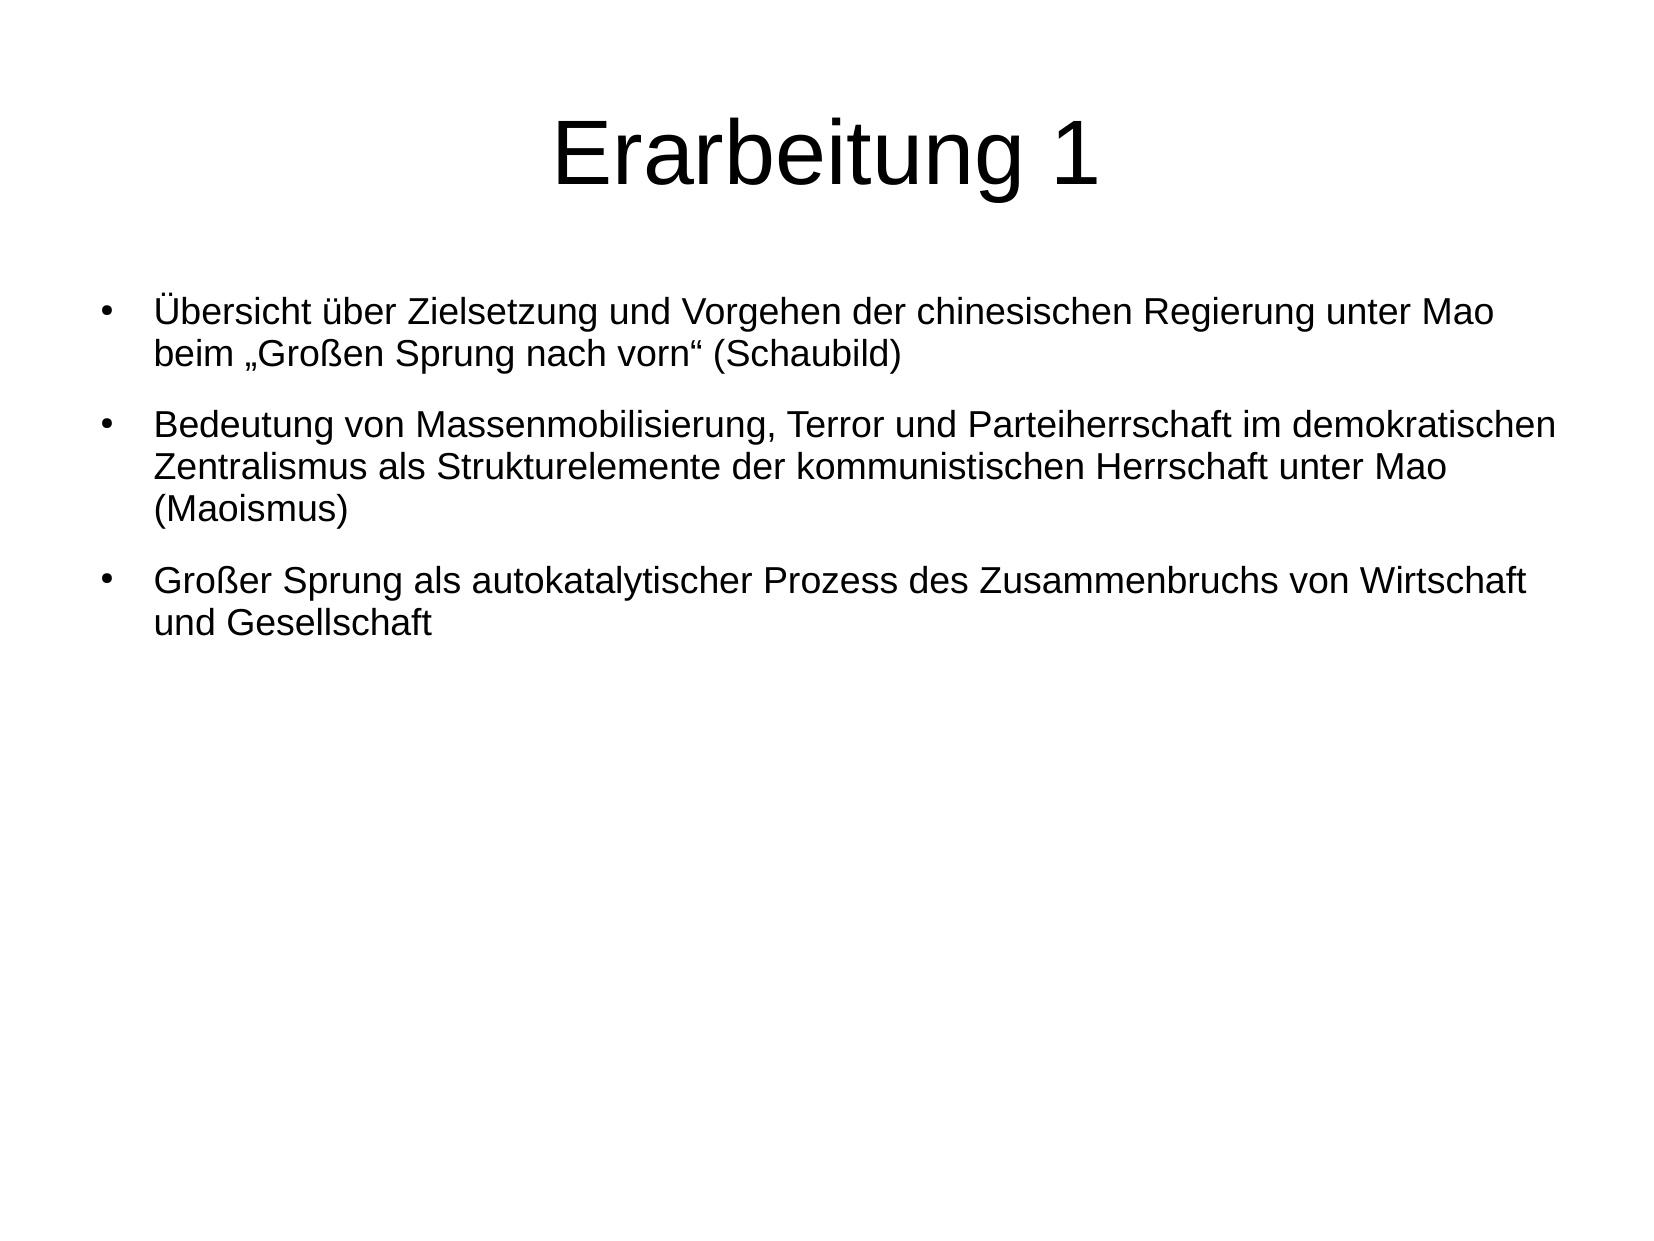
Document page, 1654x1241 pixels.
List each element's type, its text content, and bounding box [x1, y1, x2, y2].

list Übersicht über Zielsetzung und Vorgehen der chinesischen Regierung unter Mao beim „Großen Sprung nach vorn“ (Schaubild) Bedeutung von Massenmobilisierung, Terror und Parteiherrschaft im demokratischen Zentralismus als Strukturelemente der kommunistischen Herrschaft unter Mao (Maoismus) Großer Sprung als autokatalytischer Prozess des Zusammenbruchs von Wirtschaft und Gesellschaft [82, 290, 1571, 1010]
title Erarbeitung 1 [82, 49, 1571, 257]
